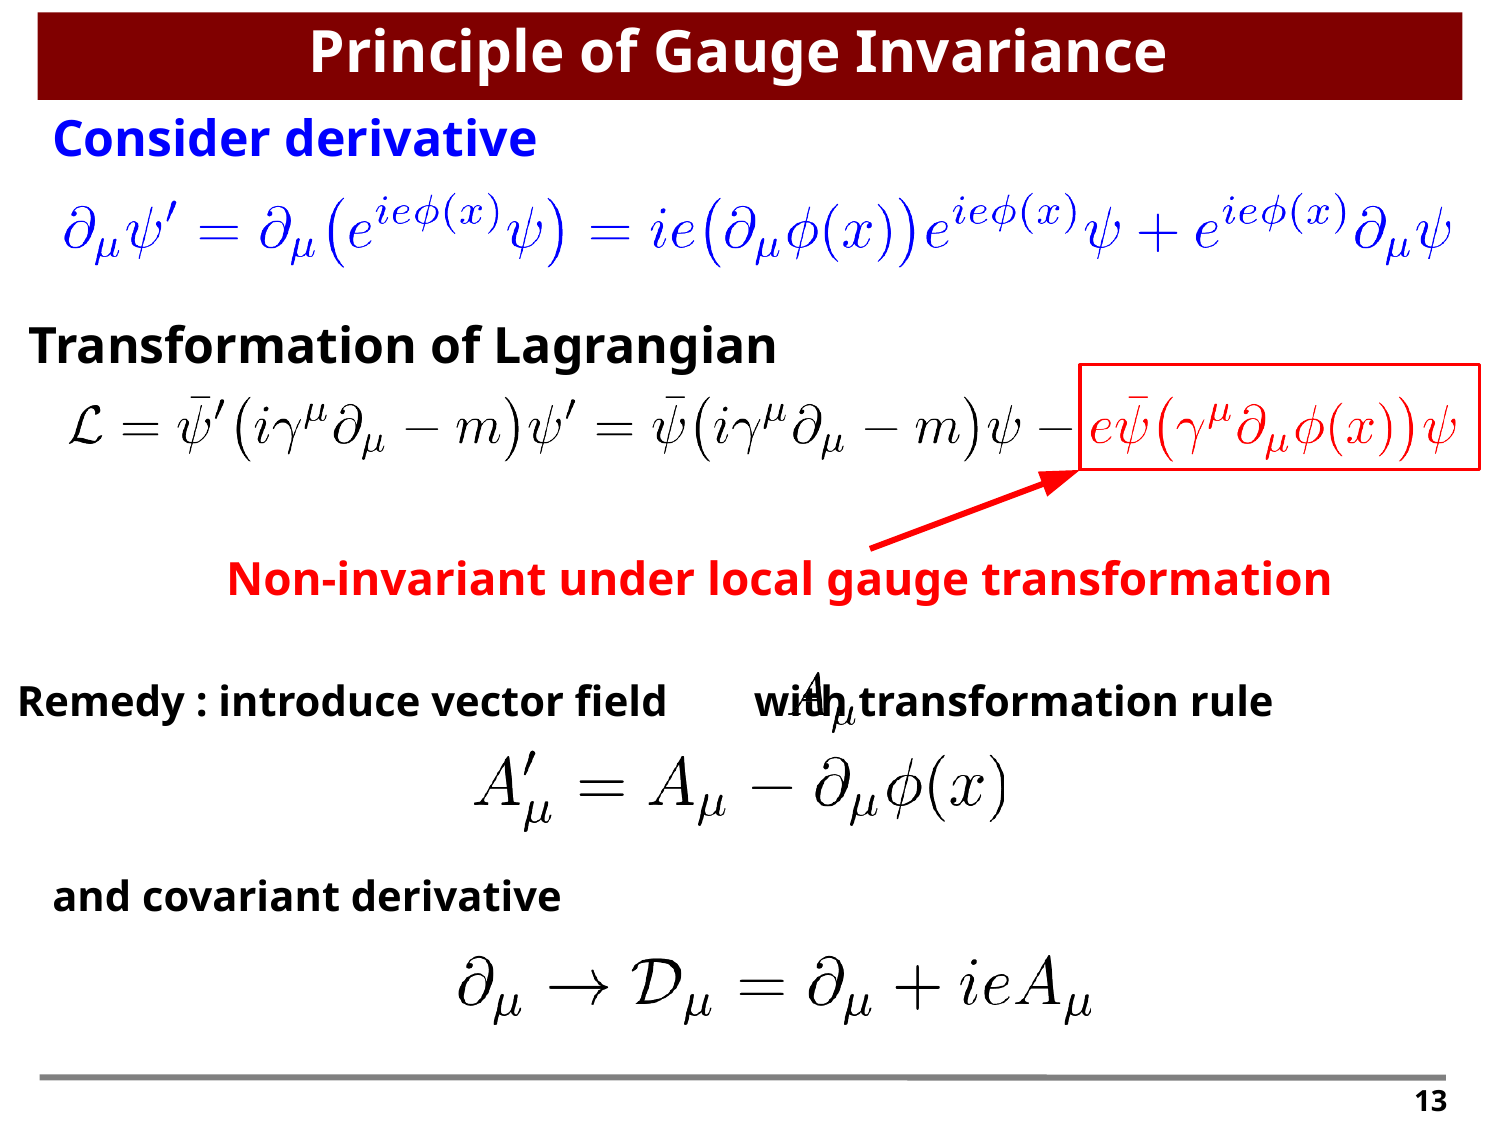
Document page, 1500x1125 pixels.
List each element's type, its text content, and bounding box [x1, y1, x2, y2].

picture [64, 192, 1451, 268]
picture [787, 672, 856, 733]
title Principle of Gauge Invariance [132, 12, 1345, 96]
list and covariant derivative [37, 867, 1341, 990]
list Consider derivative [37, 105, 1444, 186]
list Transformation of Lagrangian [13, 312, 1420, 393]
picture [458, 955, 1091, 1025]
picture [68, 396, 1456, 462]
list Remedy : introduce vector field with transformation rule [2, 672, 1500, 796]
picture [473, 750, 1004, 832]
list Non-invariant under local gauge transformation [44, 548, 1500, 672]
